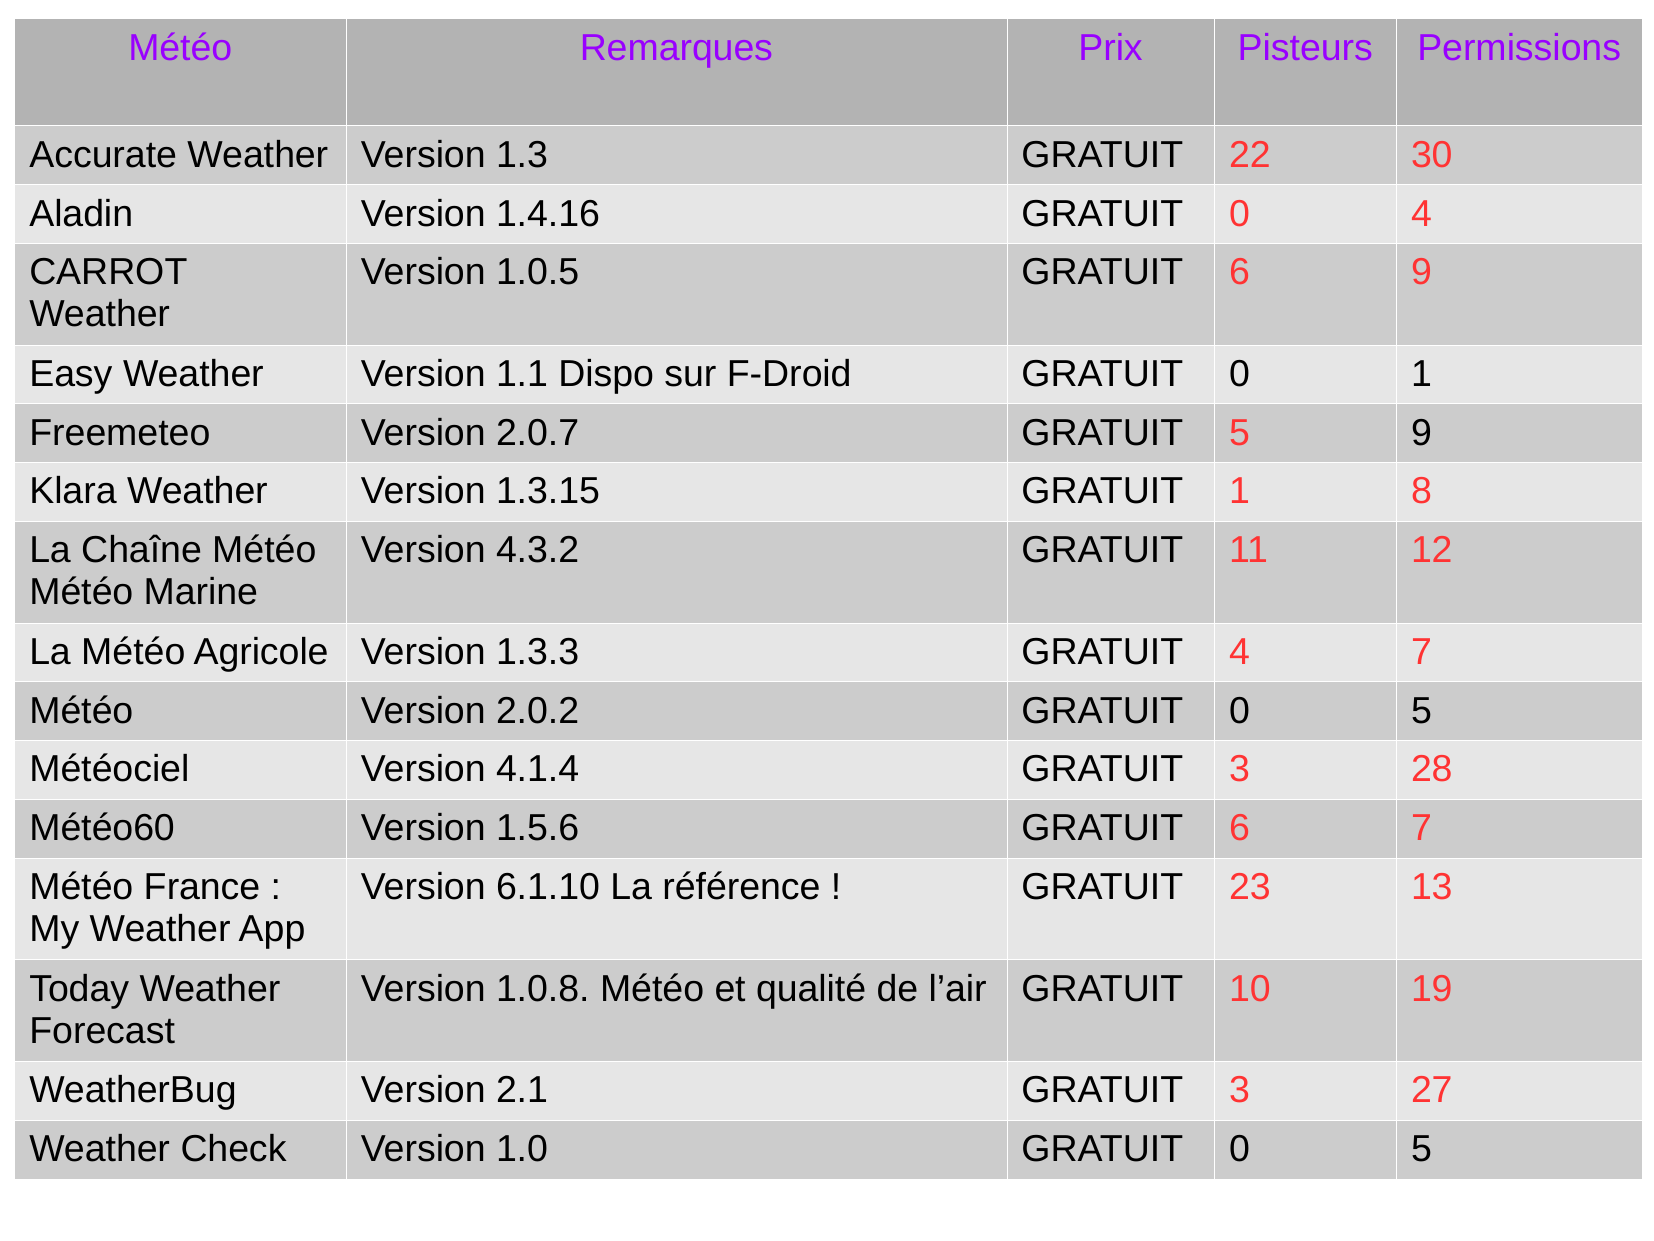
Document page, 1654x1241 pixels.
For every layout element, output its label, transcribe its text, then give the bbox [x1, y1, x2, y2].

table_cell 23 [1215, 859, 1396, 959]
table_cell GRATUIT [1008, 522, 1214, 623]
table_cell GRATUIT [1008, 800, 1214, 858]
table_cell 1 [1215, 463, 1396, 521]
table_cell Version 2.0.7 [347, 404, 1007, 462]
table_cell 13 [1397, 859, 1642, 959]
table_cell GRATUIT [1008, 1121, 1214, 1179]
table_cell Version 1.0 [347, 1121, 1007, 1179]
table_cell GRATUIT [1008, 741, 1214, 799]
table_cell Météociel [15, 741, 346, 799]
table_cell Version 2.1 [347, 1062, 1007, 1120]
table_header Pisteurs [1215, 19, 1396, 125]
table_cell Freemeteo [15, 404, 346, 462]
table_cell 5 [1215, 404, 1396, 462]
table_cell 19 [1397, 960, 1642, 1061]
table_cell 22 [1215, 126, 1396, 184]
table_cell 0 [1215, 346, 1396, 403]
table_cell Météo [15, 682, 346, 740]
table_cell Version 4.1.4 [347, 741, 1007, 799]
table_cell Version 6.1.10 La référence ! [347, 859, 1007, 959]
table_cell Easy Weather [15, 346, 346, 403]
table_cell 5 [1397, 1121, 1642, 1179]
table_cell Version 1.3.15 [347, 463, 1007, 521]
table_cell Version 1.3.3 [347, 624, 1007, 681]
table_cell Version 1.3 [347, 126, 1007, 184]
table_header Permissions [1397, 19, 1642, 125]
table_cell Version 1.1 Dispo sur F-Droid [347, 346, 1007, 403]
table_cell 3 [1215, 741, 1396, 799]
table_cell 4 [1215, 624, 1396, 681]
table_cell GRATUIT [1008, 1062, 1214, 1120]
table_cell Weather Check [15, 1121, 346, 1179]
table_cell 7 [1397, 624, 1642, 681]
table_cell La Chaîne Météo Météo Marine [15, 522, 346, 623]
table_cell CARROT Weather [15, 244, 346, 345]
table_cell Météo France : My Weather App [15, 859, 346, 959]
table_cell Today Weather Forecast [15, 960, 346, 1061]
table_cell GRATUIT [1008, 859, 1214, 959]
table_cell 28 [1397, 741, 1642, 799]
table_cell 1 [1397, 346, 1642, 403]
table_header Météo [15, 19, 346, 125]
table_cell Version 1.0.5 [347, 244, 1007, 345]
table_cell Version 1.5.6 [347, 800, 1007, 858]
table_cell 5 [1397, 682, 1642, 740]
table_cell GRATUIT [1008, 346, 1214, 403]
table_cell 9 [1397, 404, 1642, 462]
table_cell GRATUIT [1008, 126, 1214, 184]
table_cell GRATUIT [1008, 185, 1214, 243]
table_cell Météo60 [15, 800, 346, 858]
table_cell 8 [1397, 463, 1642, 521]
table_cell 27 [1397, 1062, 1642, 1120]
table_cell Klara Weather [15, 463, 346, 521]
table_cell Aladin [15, 185, 346, 243]
table_cell 6 [1215, 800, 1396, 858]
table_cell Version 1.4.16 [347, 185, 1007, 243]
table_cell Accurate Weather [15, 126, 346, 184]
table_cell 0 [1215, 1121, 1396, 1179]
table_cell GRATUIT [1008, 404, 1214, 462]
table_cell 4 [1397, 185, 1642, 243]
table_cell WeatherBug [15, 1062, 346, 1120]
table_cell GRATUIT [1008, 624, 1214, 681]
table_cell 7 [1397, 800, 1642, 858]
table_cell 6 [1215, 244, 1396, 345]
table_cell 11 [1215, 522, 1396, 623]
table_cell 0 [1215, 185, 1396, 243]
table_cell GRATUIT [1008, 960, 1214, 1061]
table_header Prix [1008, 19, 1214, 125]
table_cell 10 [1215, 960, 1396, 1061]
table_cell 9 [1397, 244, 1642, 345]
table_cell 3 [1215, 1062, 1396, 1120]
table_cell GRATUIT [1008, 682, 1214, 740]
table_header Remarques [347, 19, 1007, 125]
table_cell GRATUIT [1008, 244, 1214, 345]
table_cell 0 [1215, 682, 1396, 740]
table_cell 12 [1397, 522, 1642, 623]
table_cell GRATUIT [1008, 463, 1214, 521]
table_cell Version 2.0.2 [347, 682, 1007, 740]
table_cell La Météo Agricole [15, 624, 346, 681]
table_cell Version 4.3.2 [347, 522, 1007, 623]
table_cell Version 1.0.8. Météo et qualité de l’air [347, 960, 1007, 1061]
table_cell 30 [1397, 126, 1642, 184]
